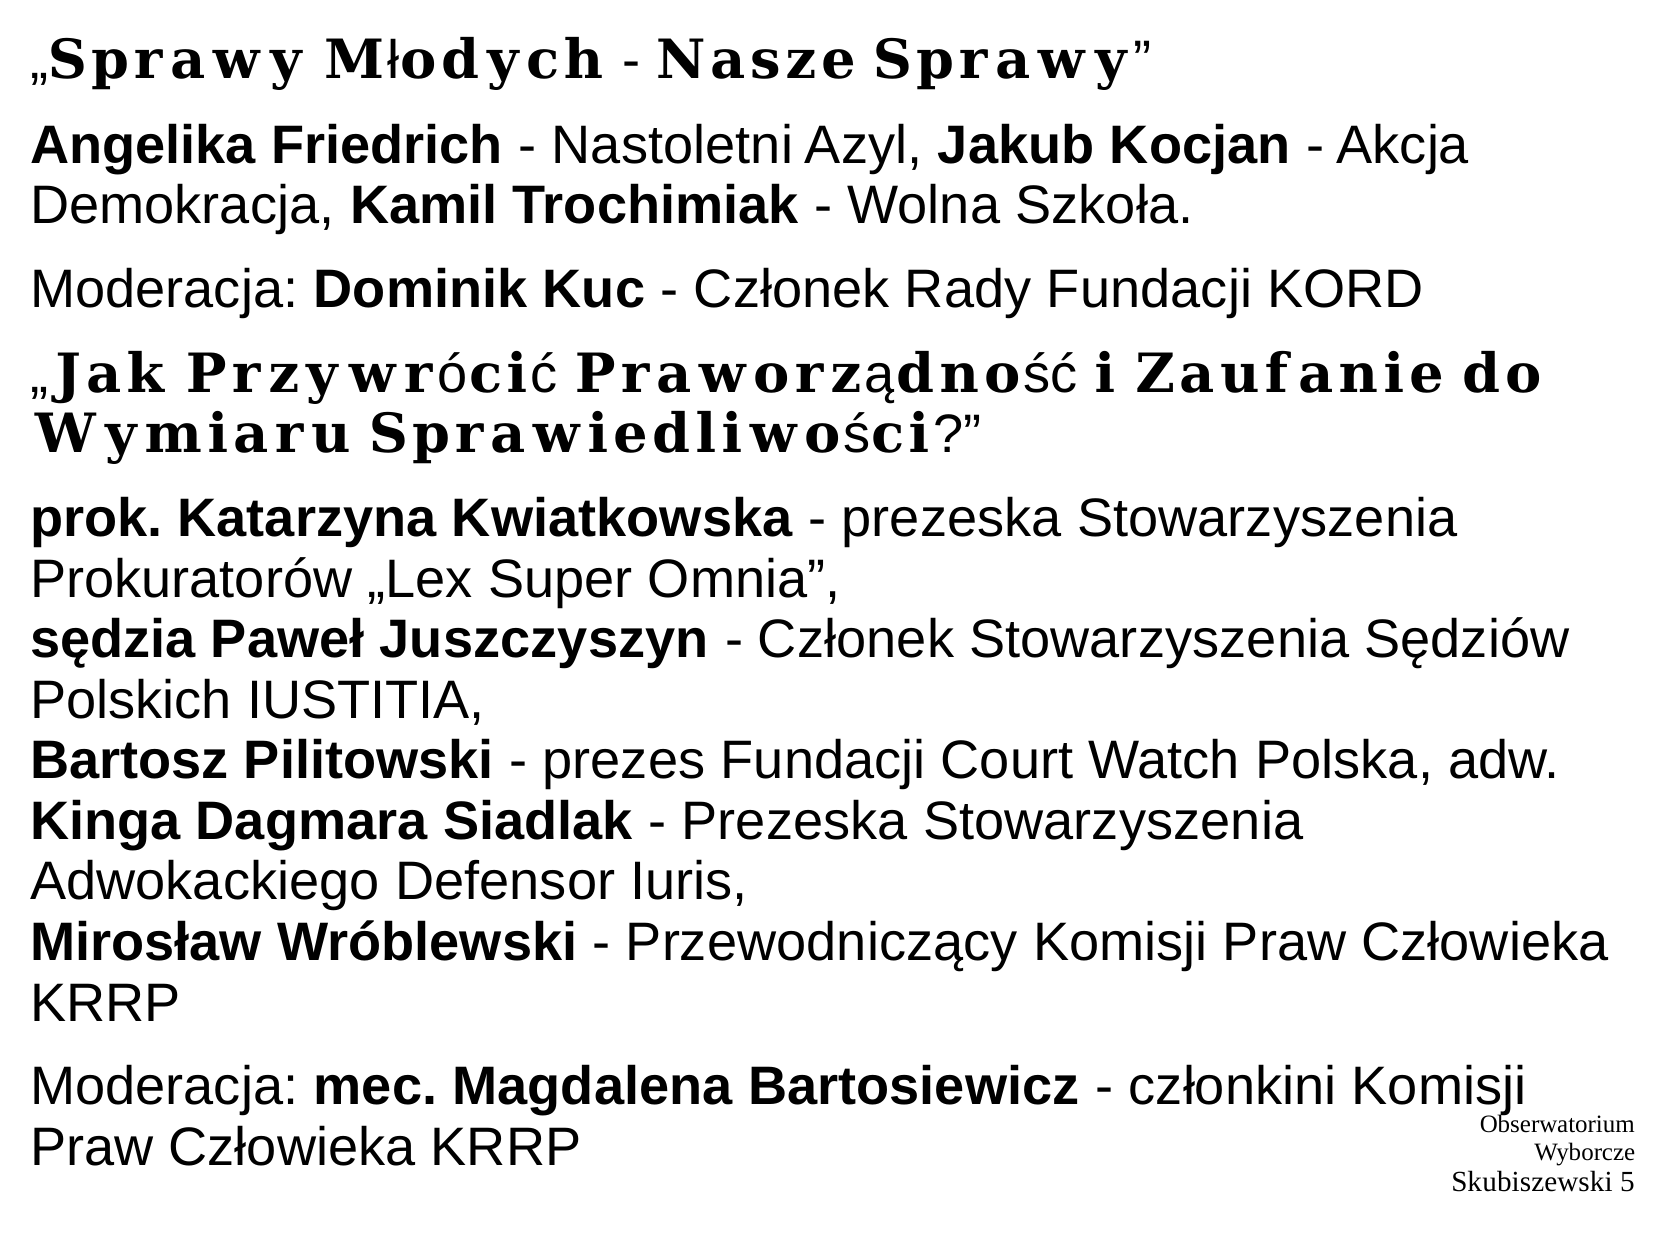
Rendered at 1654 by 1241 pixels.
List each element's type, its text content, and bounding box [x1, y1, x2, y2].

list „𝐒𝐩𝐫𝐚𝐰𝐲 𝐌ł𝐨𝐝𝐲𝐜𝐡 - 𝐍𝐚𝐬𝐳𝐞 𝐒𝐩𝐫𝐚𝐰𝐲” Angelika Friedrich - Nastoletni Azyl, Jakub Kocjan - Akcja Demokracja, Kamil Trochimiak - Wolna Szkoła. Moderacja: Dominik Kuc - Członek Rady Fundacji KORD „𝐉𝐚𝐤 𝐏𝐫𝐳𝐲𝐰𝐫ó𝐜𝐢ć 𝐏𝐫𝐚𝐰𝐨𝐫𝐳ą𝐝𝐧𝐨ść 𝐢 𝐙𝐚𝐮𝐟𝐚𝐧𝐢𝐞 𝐝𝐨 𝐖𝐲𝐦𝐢𝐚𝐫𝐮 𝐒𝐩𝐫𝐚𝐰𝐢𝐞𝐝𝐥𝐢𝐰𝐨ś𝐜𝐢?” prok. Katarzyna Kwiatkowska - prezeska Stowarzyszenia Prokuratorów „Lex Super Omnia”, sędzia Paweł Juszczyszyn - Członek Stowarzyszenia Sędziów Polskich IUSTITIA, Bartosz Pilitowski - prezes Fundacji Court Watch Polska, adw. Kinga Dagmara Siadlak - Prezeska Stowarzyszenia Adwokackiego Defensor Iuris, Mirosław Wróblewski - Przewodniczący Komisji Praw Człowieka KRRP Moderacja: mec. Magdalena Bartosiewicz - członkini Komisji Praw Człowieka KRRP [30, 30, 1636, 1216]
